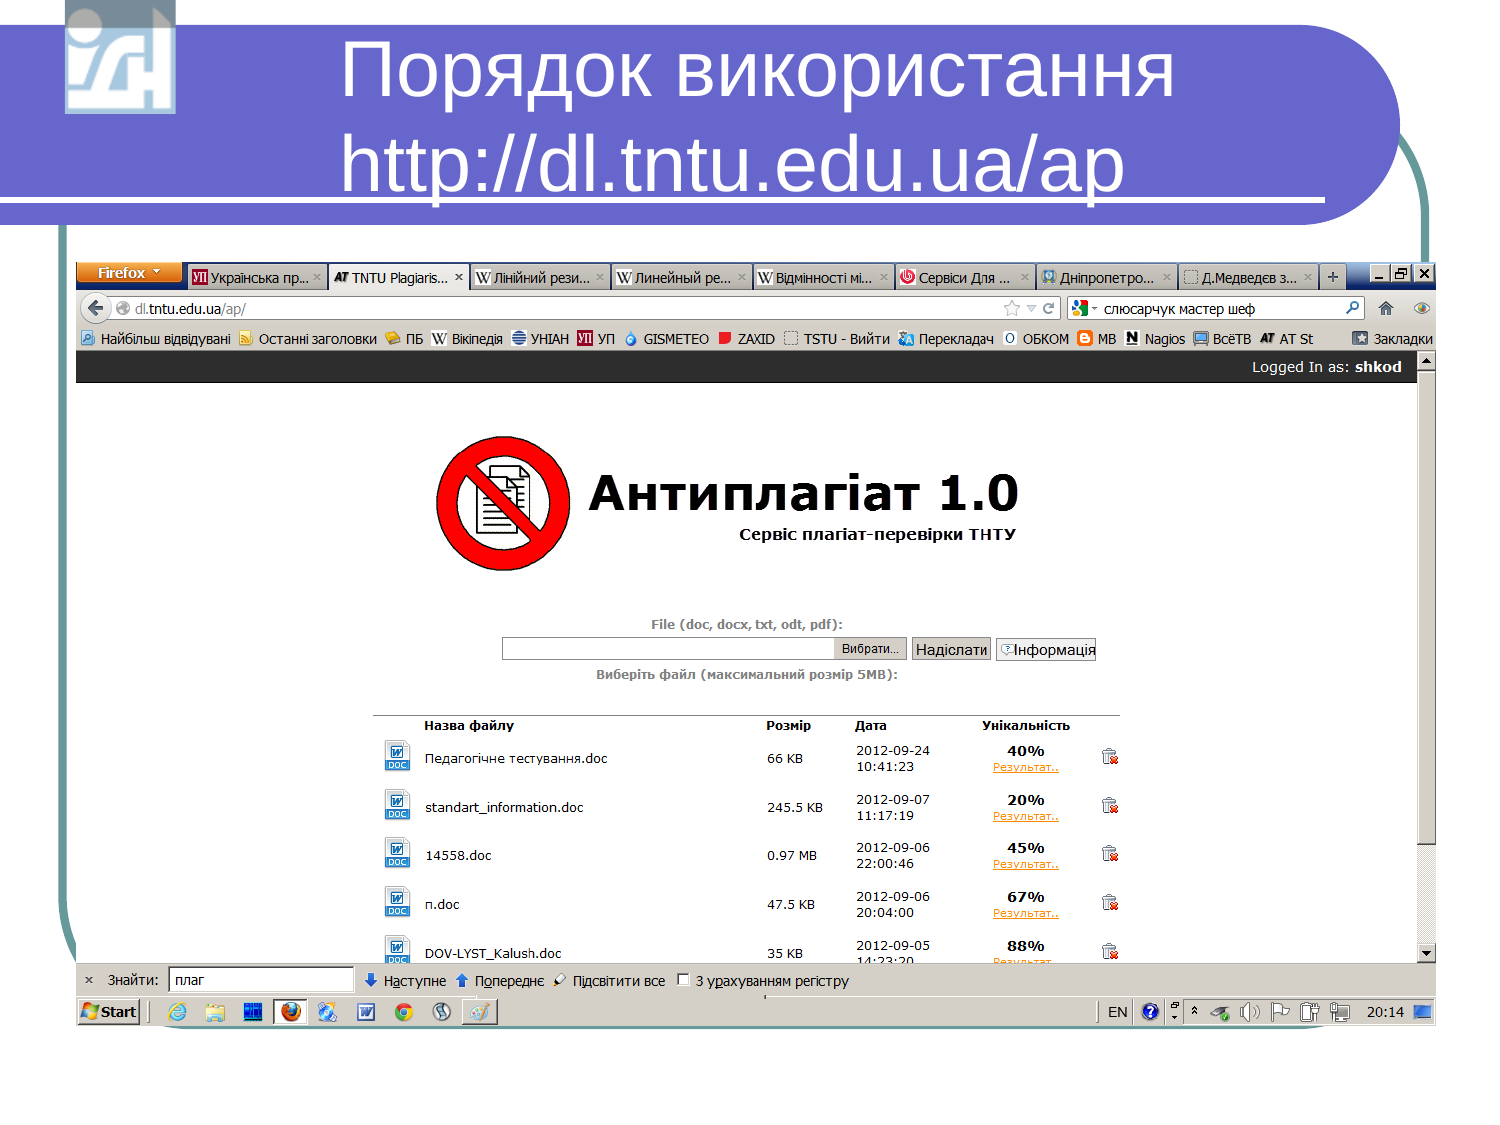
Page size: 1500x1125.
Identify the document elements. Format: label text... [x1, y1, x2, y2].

text_box [76, 262, 1436, 1027]
picture [64, 0, 176, 114]
title Порядок використання http://dl.tntu.edu.ua/ap [324, 9, 1347, 216]
